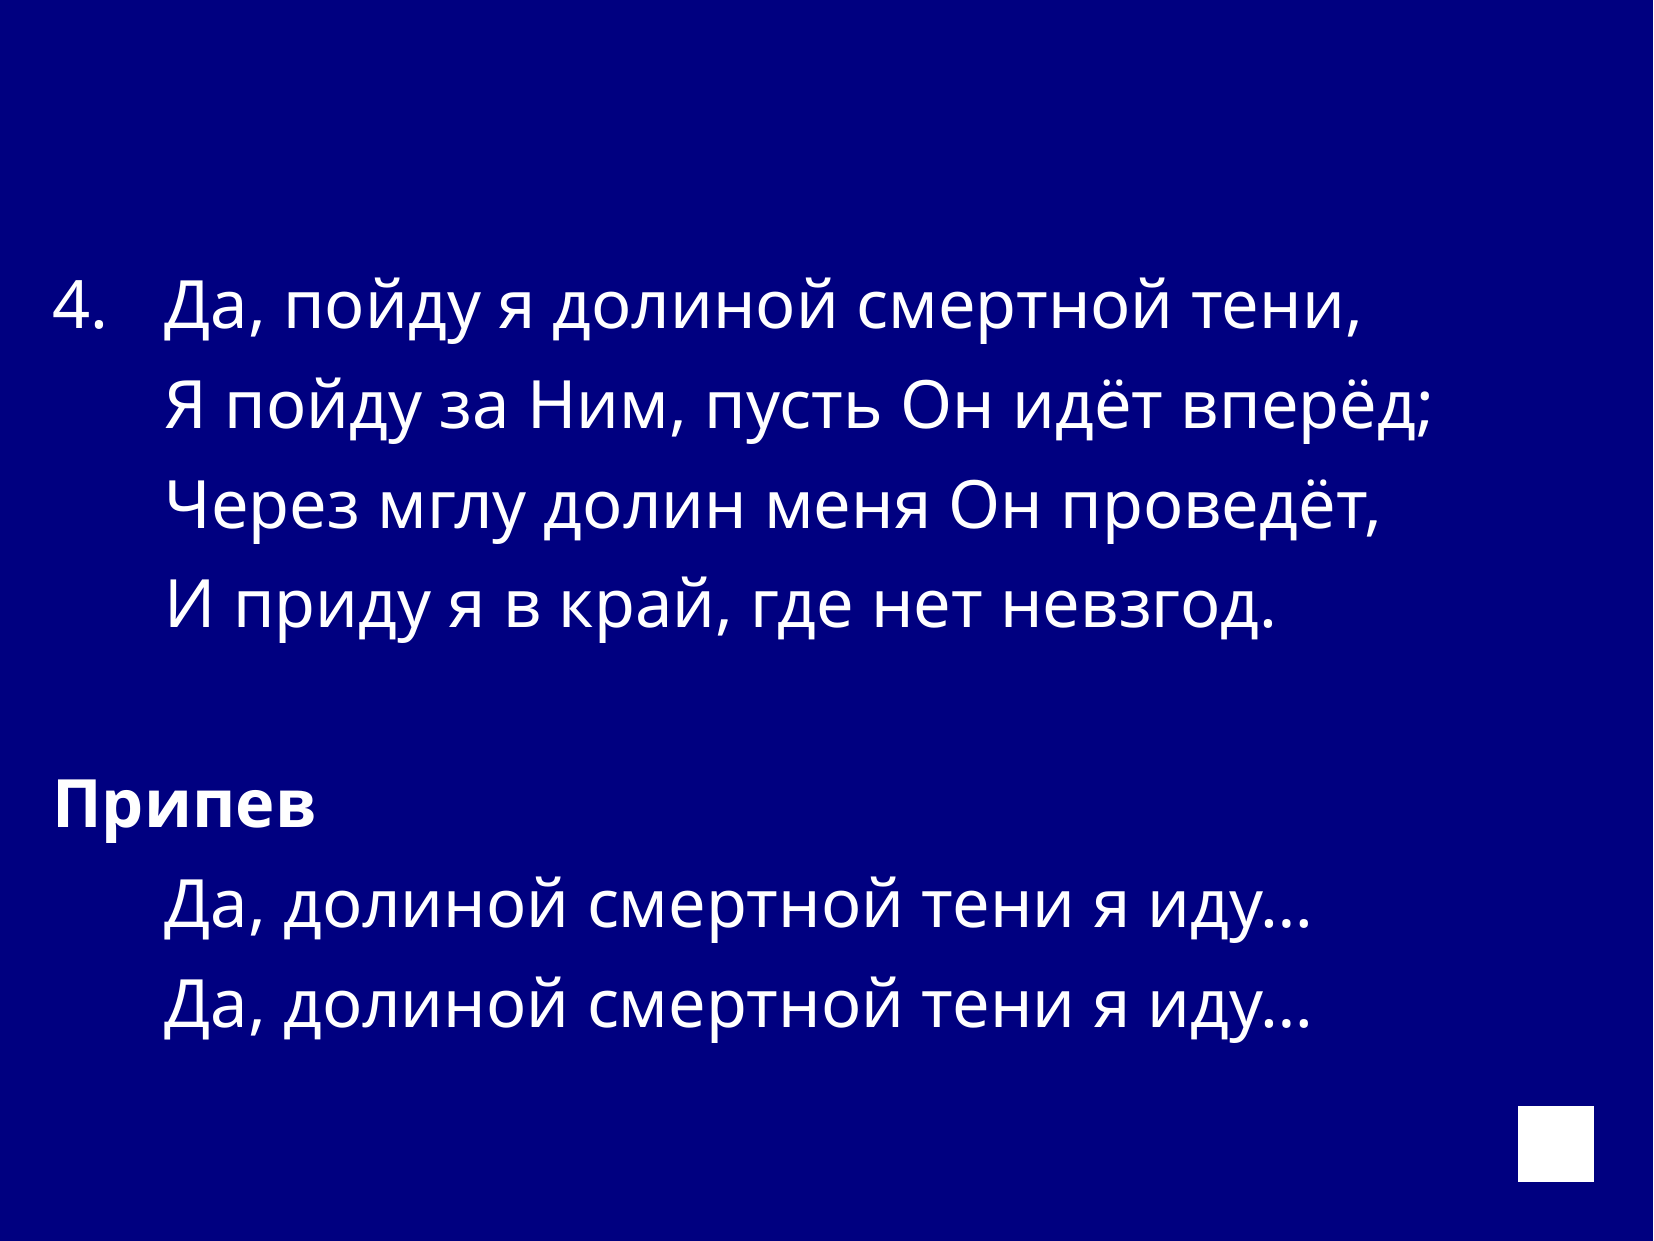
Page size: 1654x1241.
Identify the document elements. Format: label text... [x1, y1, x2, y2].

text_box [1518, 1163, 1594, 1182]
text_box 4. Да, пойду я долиной смертной тени, Я пойду за Ним, пусть Он идёт вперёд; Через мглу долин меня Он проведёт, И приду я в край, где нет невзгод. Припев Да, долиной смертной тени я иду… Да, долиной смертной тени я иду… [37, 150, 1653, 1163]
